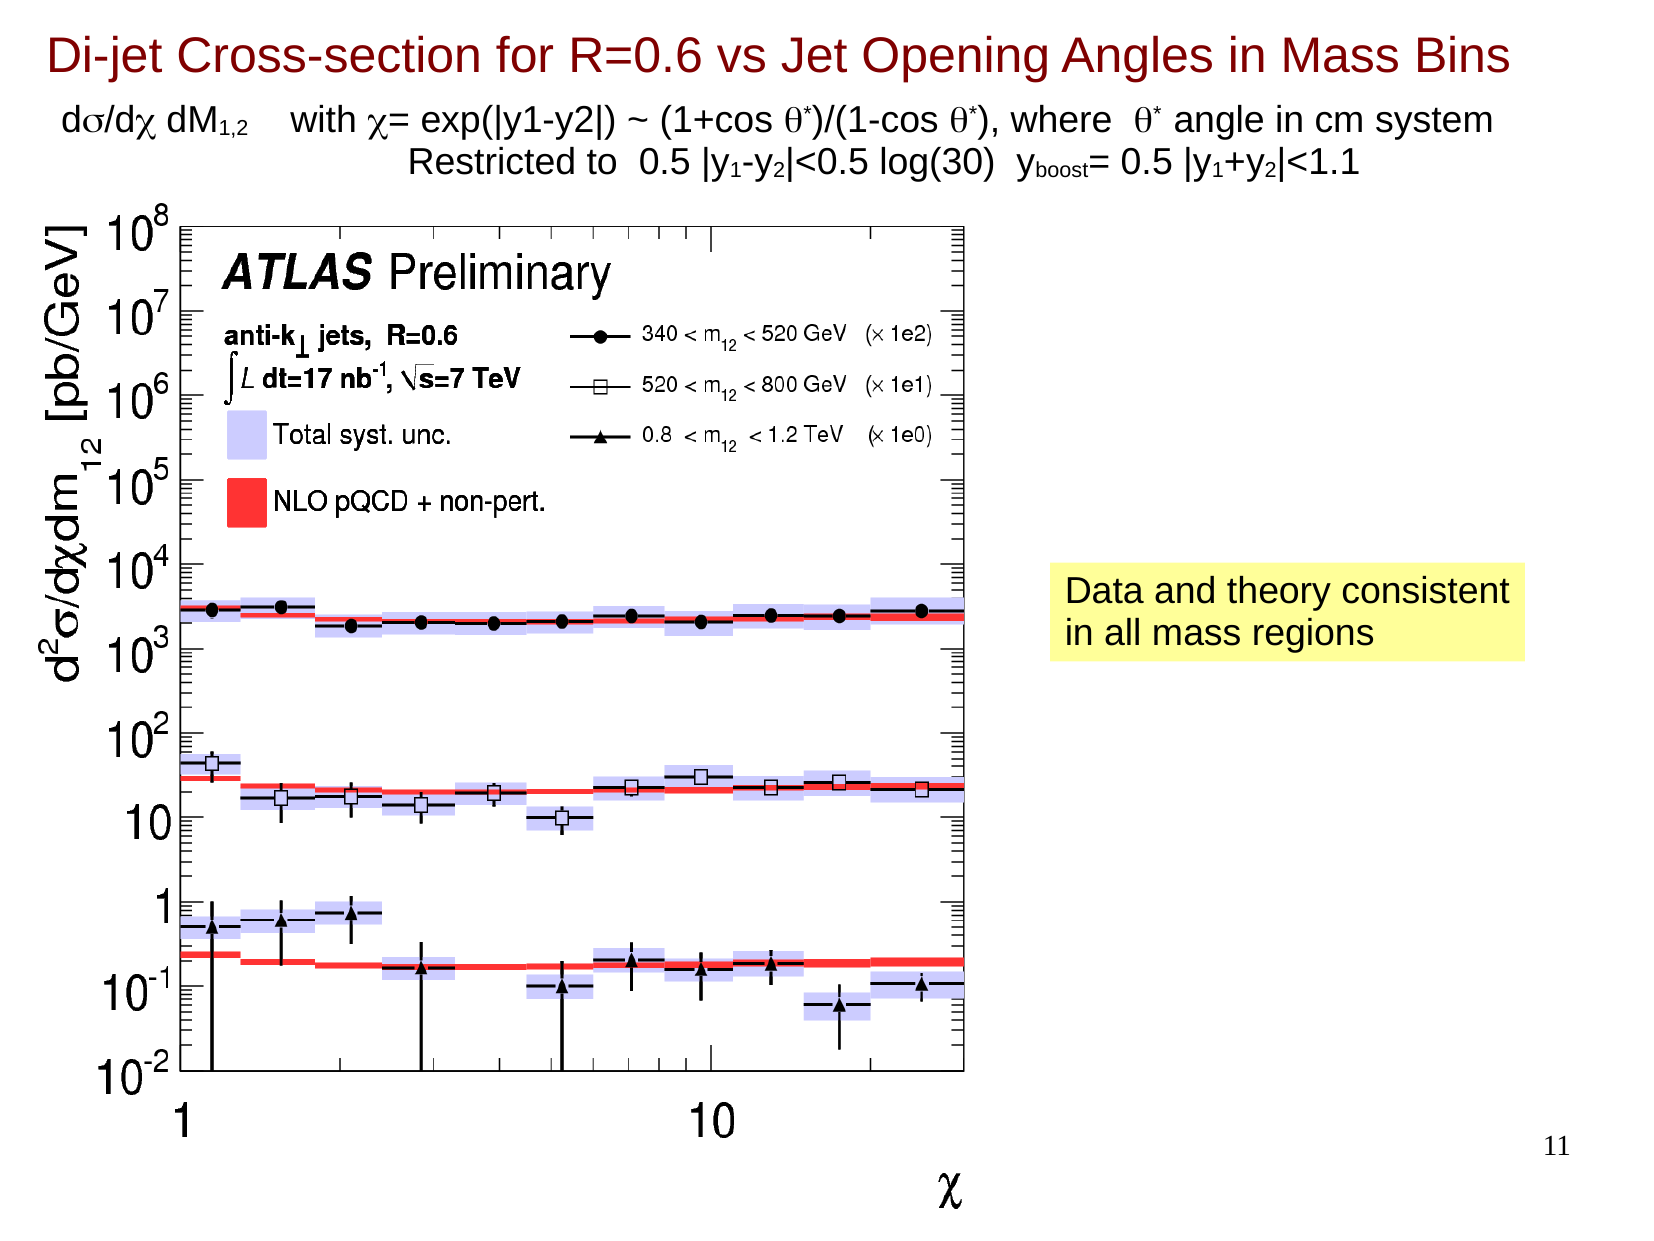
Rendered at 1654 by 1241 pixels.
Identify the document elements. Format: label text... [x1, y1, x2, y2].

text_box ds/dc dM1,2 with c= exp(|y1-y2|) ~ (1+cos q*)/(1-cos q*), where q* angle in cm system Restricted to 0.5 |y1-y2|<0.5 log(30) yboost= 0.5 |y1+y2|<1.1 [46, 91, 1576, 220]
text_box Data and theory consistent in all mass regions [1050, 562, 1525, 662]
text_box Di-jet Cross-section for R=0.6 vs Jet Opening Angles in Mass Bins [31, 19, 1527, 91]
picture [21, 173, 1013, 1241]
